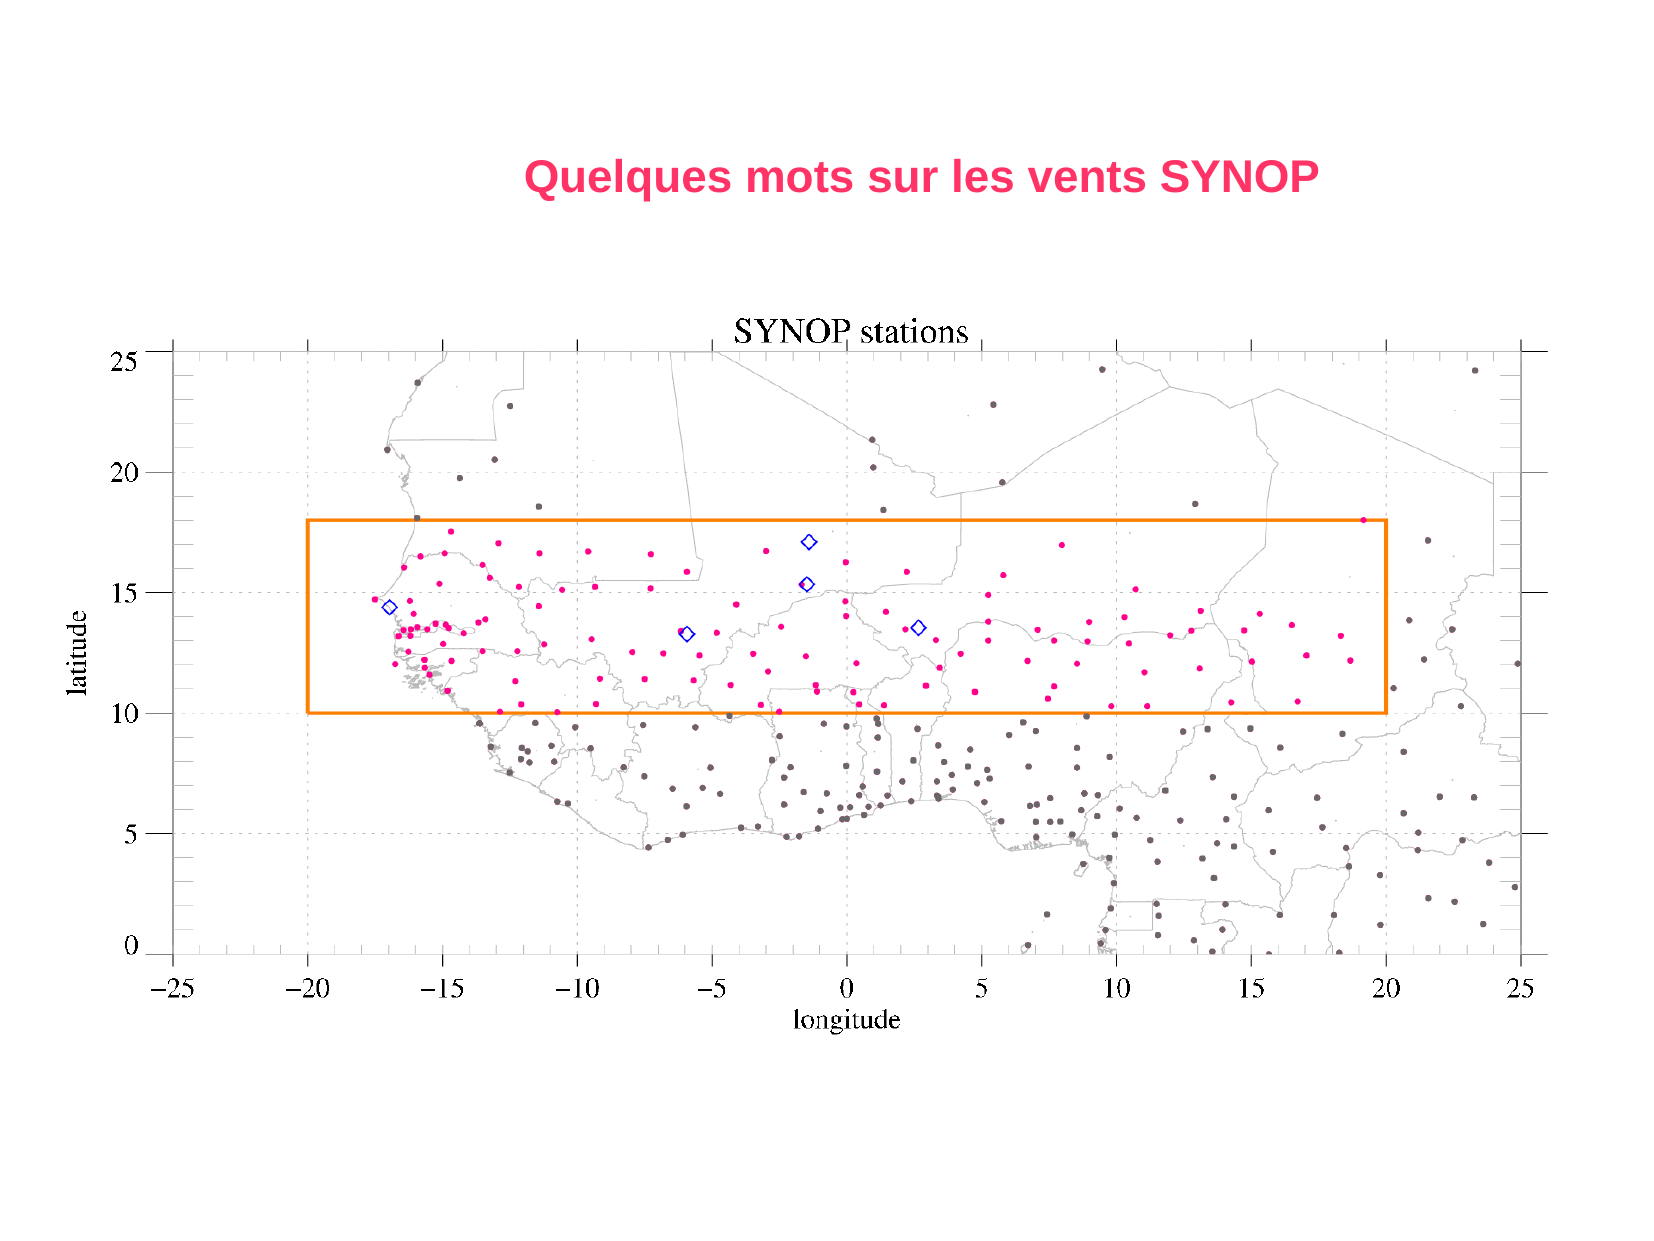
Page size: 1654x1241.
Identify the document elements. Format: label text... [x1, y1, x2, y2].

picture [65, 318, 1548, 1035]
text_box Quelques mots sur les vents SYNOP [508, 143, 1336, 211]
